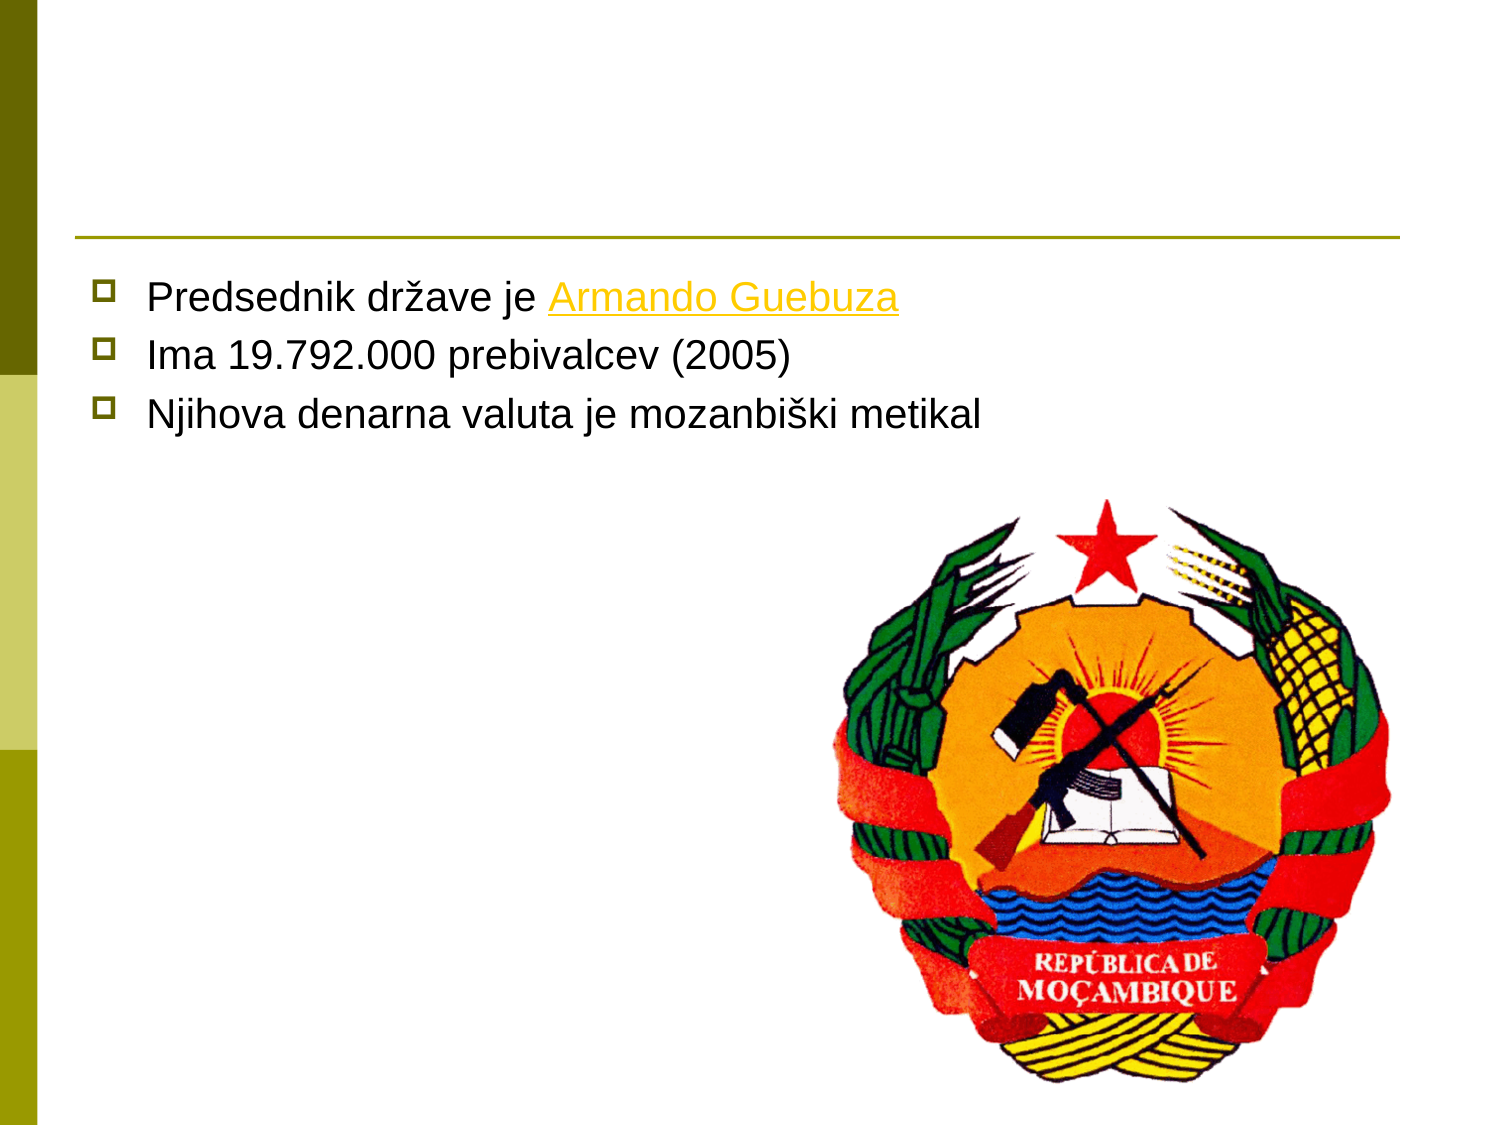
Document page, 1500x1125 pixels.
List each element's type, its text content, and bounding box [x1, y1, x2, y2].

list Predsednik države je Armando Guebuza Ima 19.792.000 prebivalcev (2005) Njihova denarna valuta je mozanbiški metikal [75, 262, 1425, 1006]
picture [825, 499, 1399, 1088]
